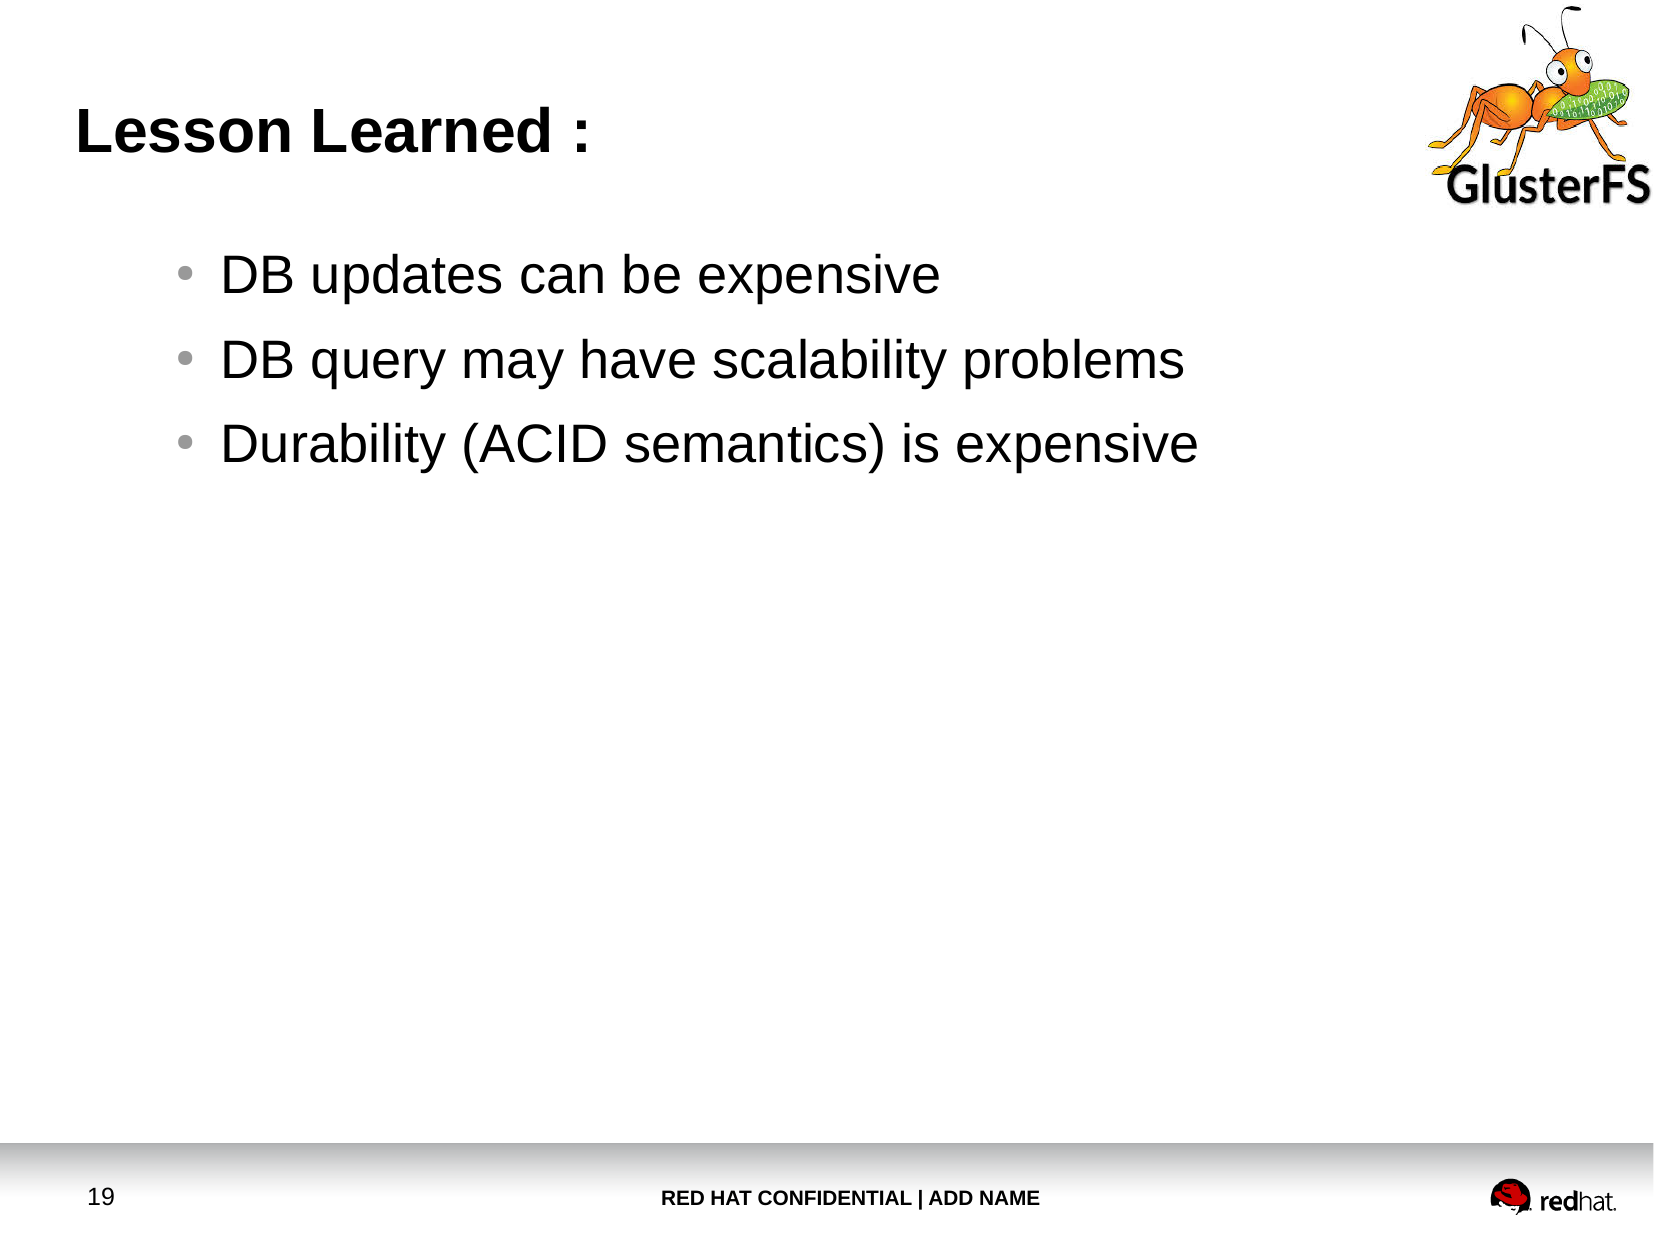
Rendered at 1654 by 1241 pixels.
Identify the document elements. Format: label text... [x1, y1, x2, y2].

picture [1425, 4, 1653, 208]
list DB updates can be expensive DB query may have scalability problems Durability (ACID semantics) is expensive [86, 244, 1576, 1039]
title Lesson Learned : [75, 37, 1564, 226]
picture [0, 1143, 1654, 1241]
